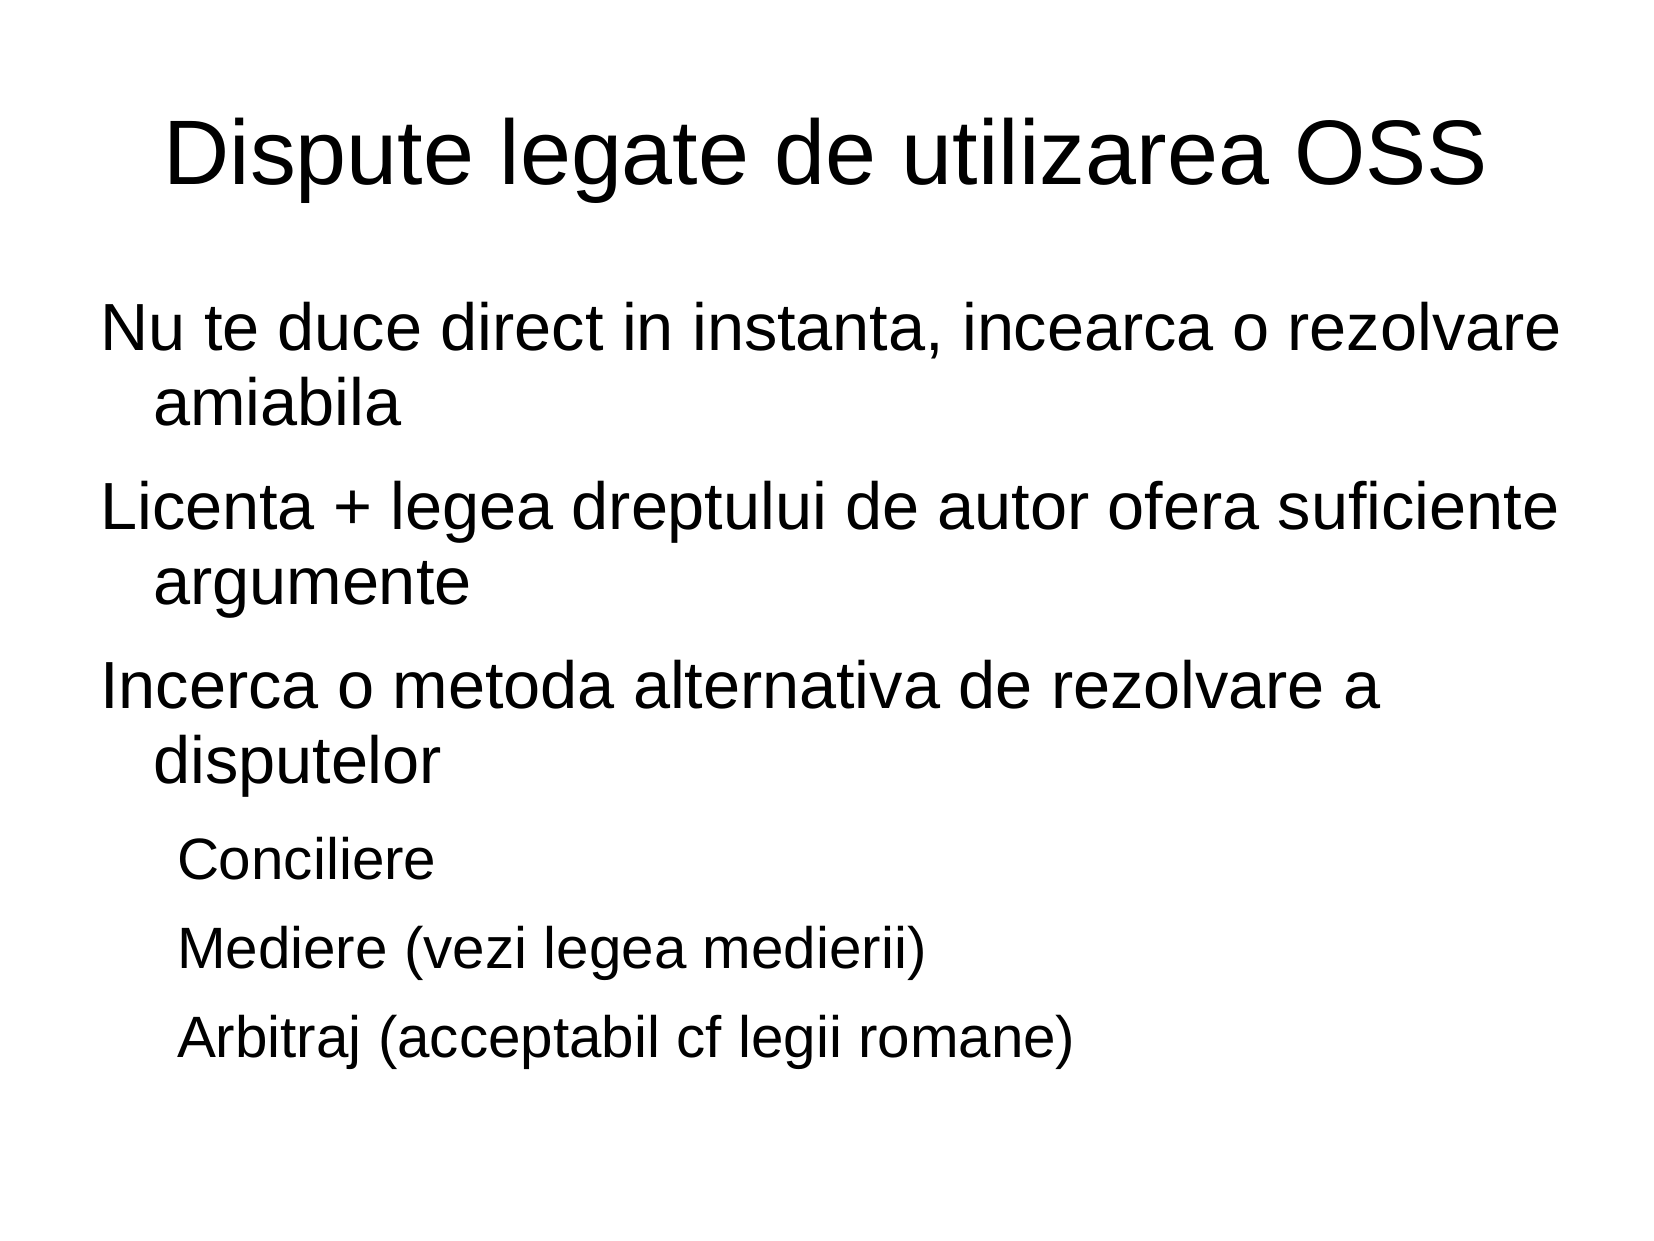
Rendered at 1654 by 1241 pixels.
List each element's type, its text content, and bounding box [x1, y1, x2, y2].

title Dispute legate de utilizarea OSS [82, 49, 1571, 257]
list Nu te duce direct in instanta, incearca o rezolvare amiabila Licenta + legea dreptului de autor ofera suficiente argumente Incerca o metoda alternativa de rezolvare a disputelor Conciliere Mediere (vezi legea medierii) Arbitraj (acceptabil cf legii romane) [82, 290, 1571, 1109]
